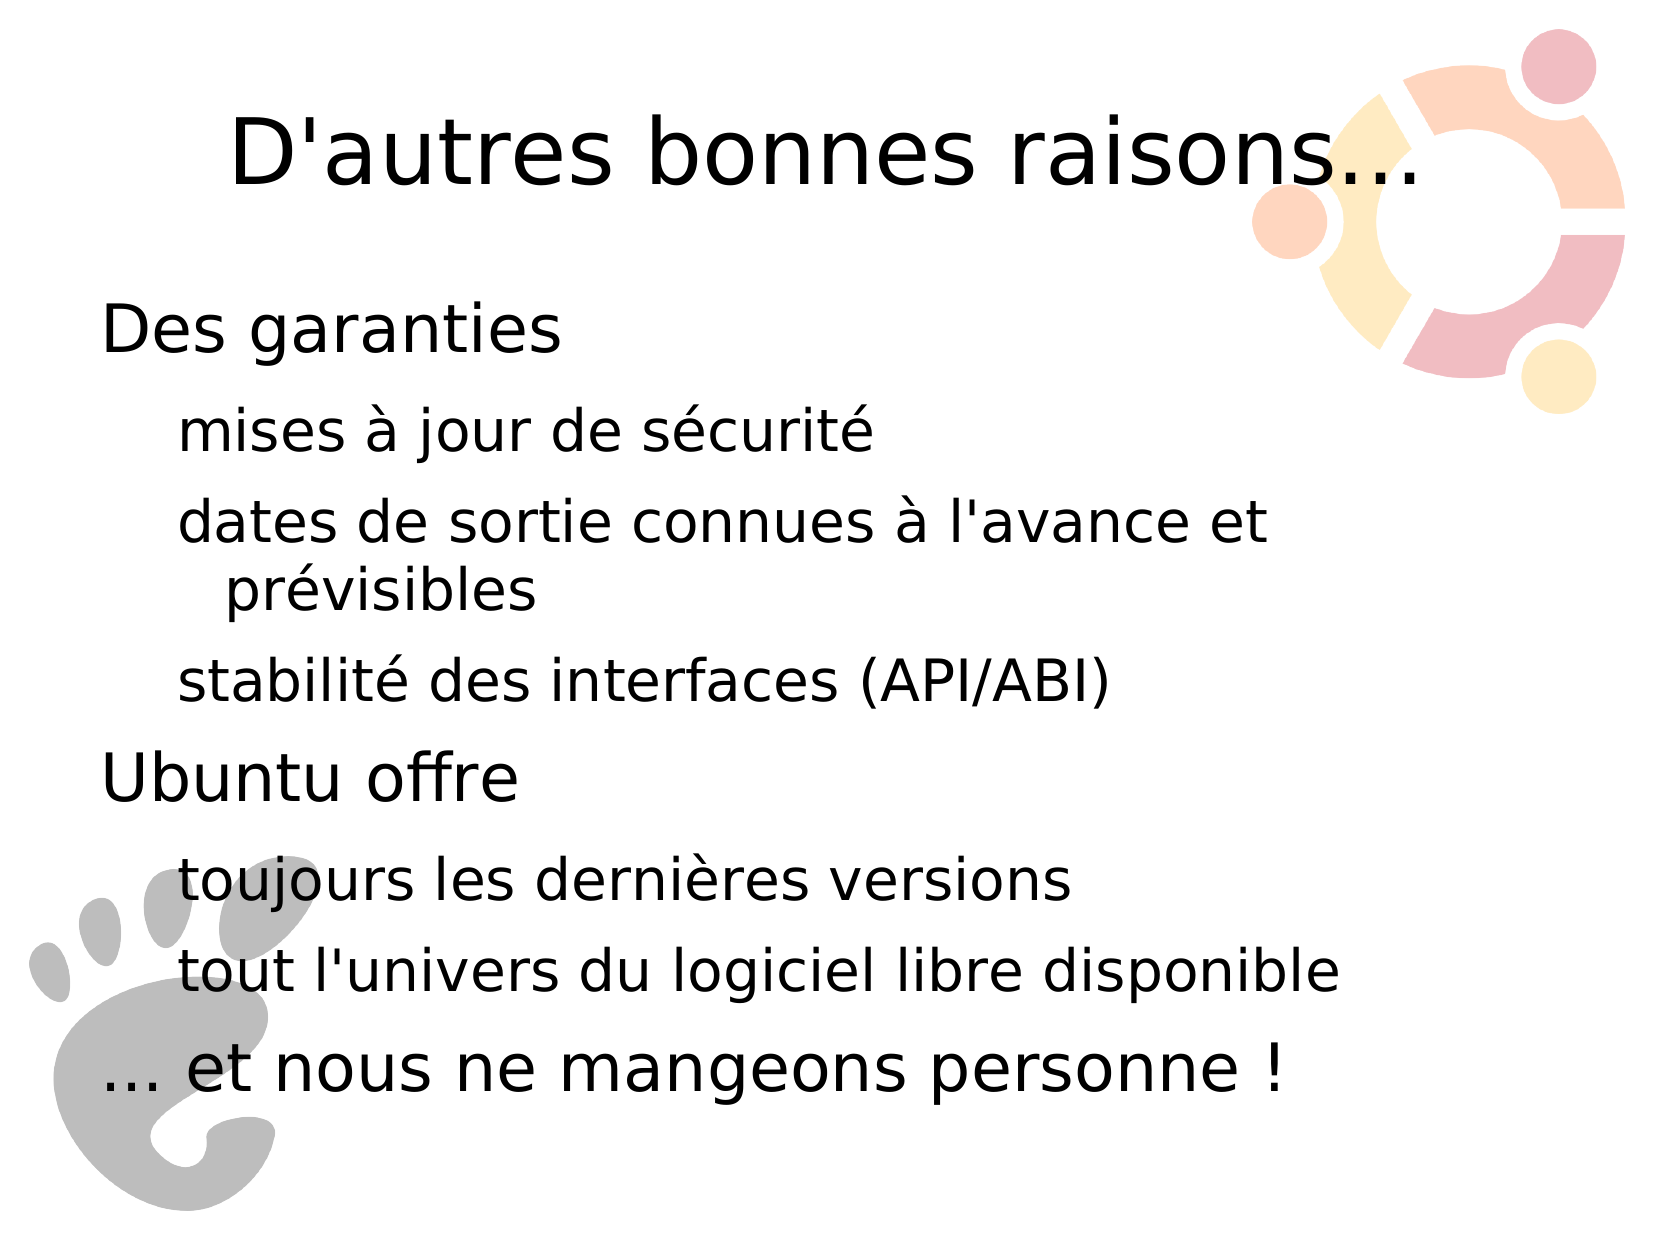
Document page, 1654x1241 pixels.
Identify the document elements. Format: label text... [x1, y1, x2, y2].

title D'autres bonnes raisons... [82, 49, 1571, 257]
list Des garanties mises à jour de sécurité dates de sortie connues à l'avance et prévisibles stabilité des interfaces (API/ABI) Ubuntu offre toujours les dernières versions tout l'univers du logiciel libre disponible ... et nous ne mangeons personne ! [82, 290, 1571, 1109]
